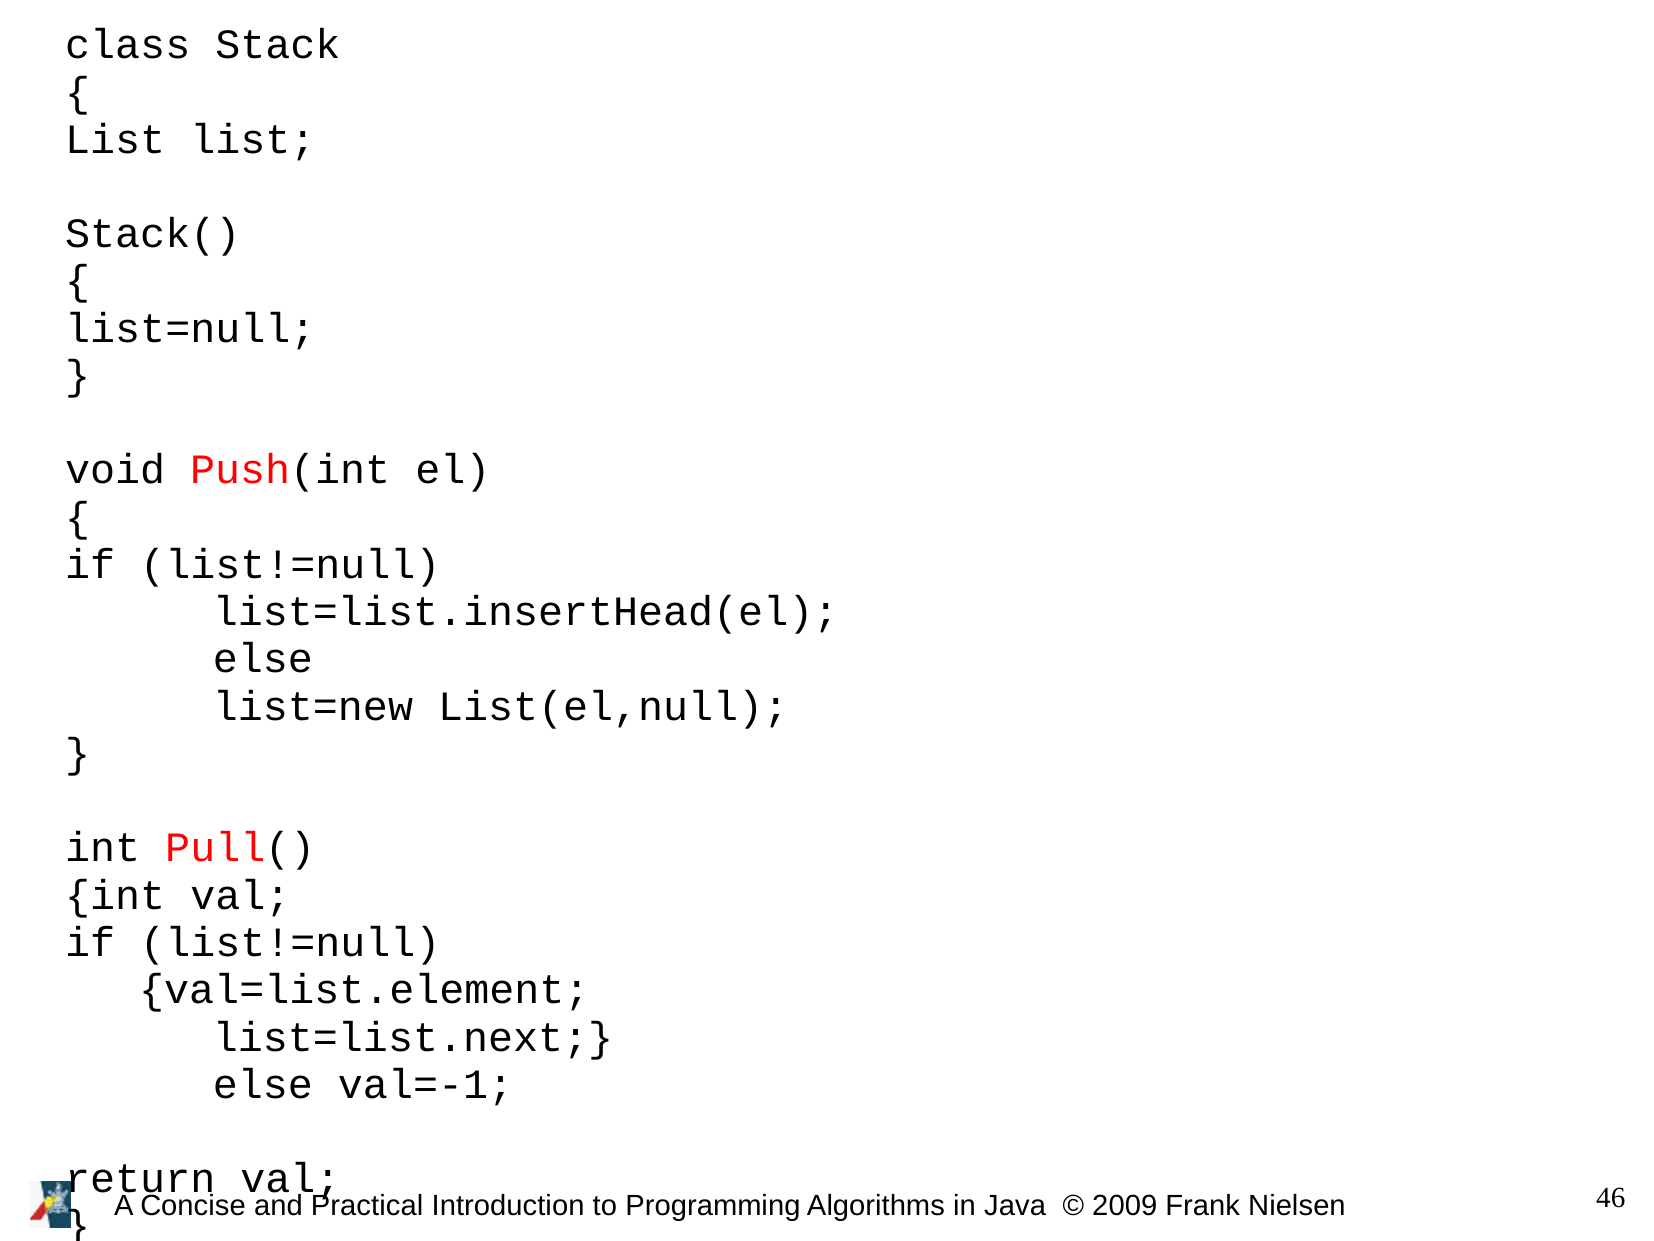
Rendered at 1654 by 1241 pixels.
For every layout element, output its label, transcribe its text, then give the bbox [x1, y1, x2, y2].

picture [29, 1181, 50, 1228]
text_box class Stack { List list; Stack() { list=null; } void Push(int el) { if (list!=null) list=list.insertHead(el); else list=new List(el,null); } int Pull() {int val; if (list!=null) {val=list.element; list=list.next;} else val=-1; return val; } } [50, 16, 1034, 1241]
